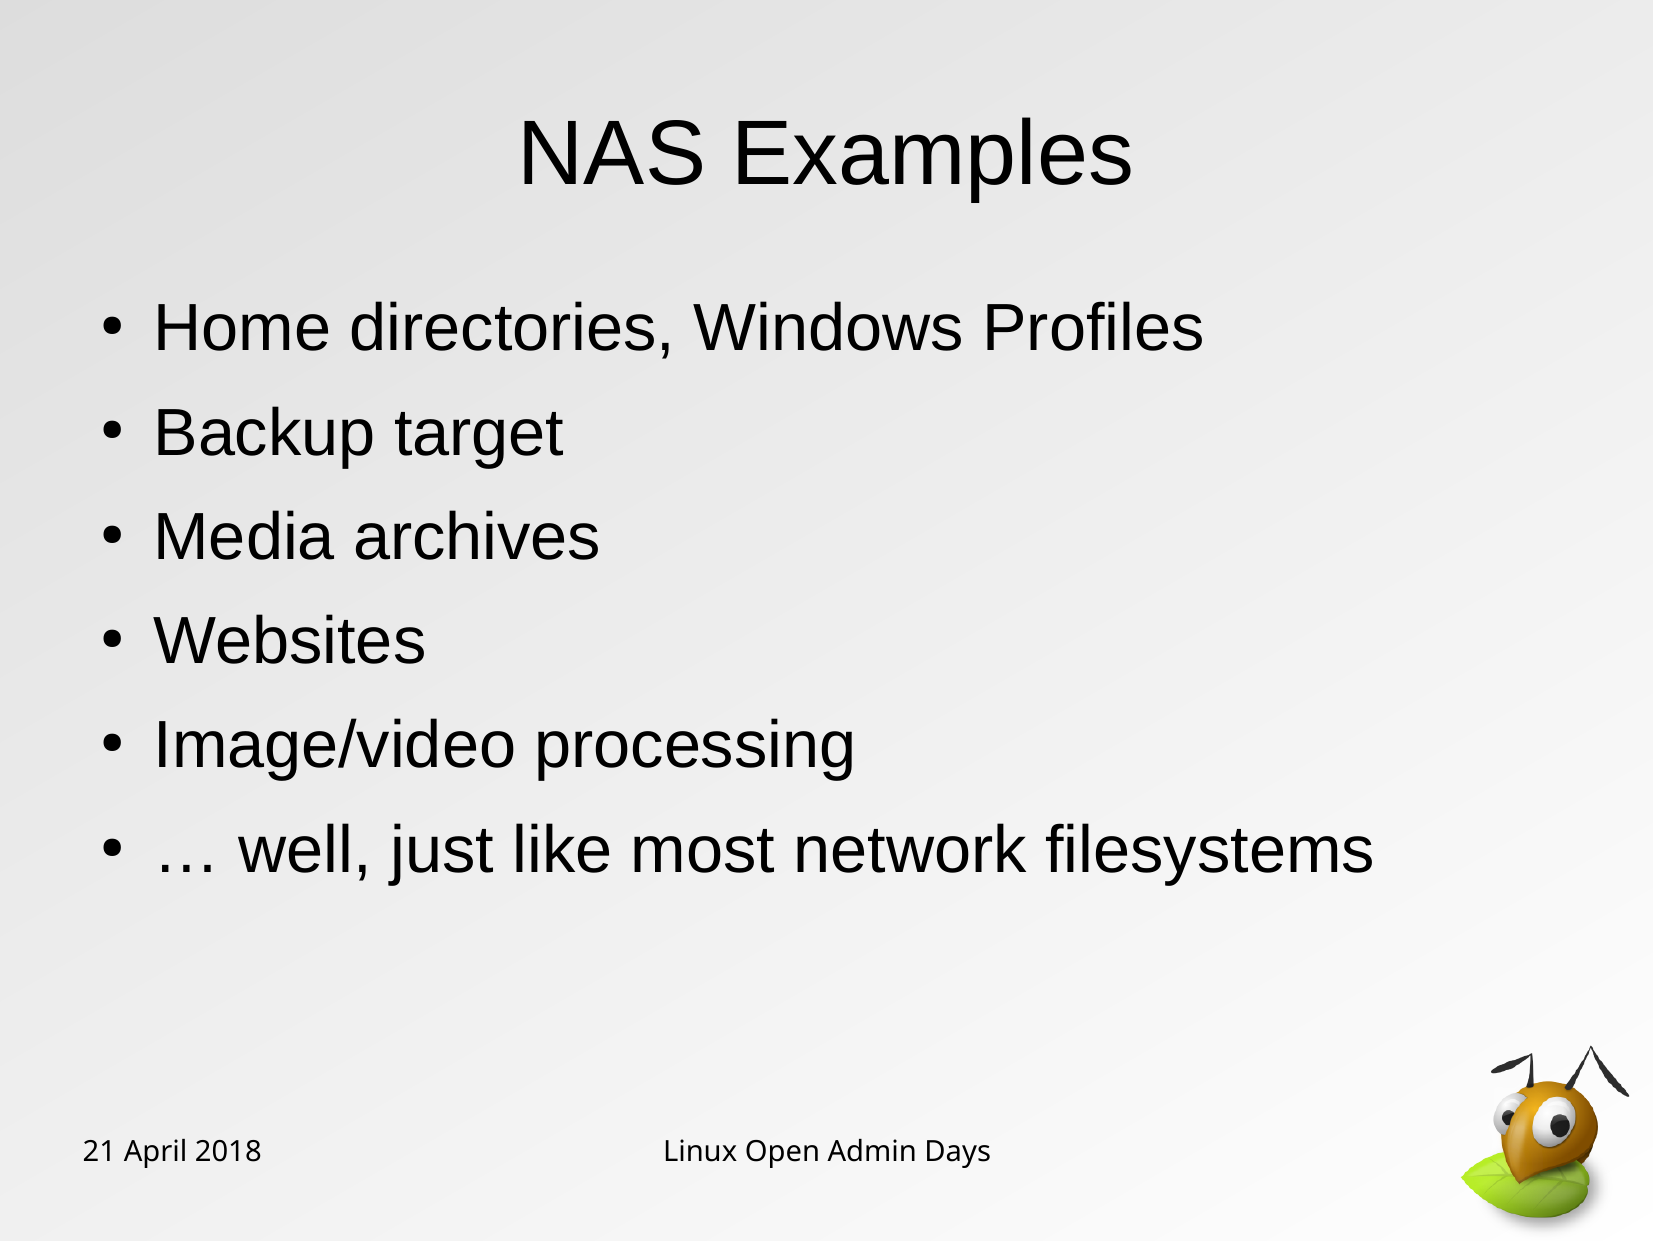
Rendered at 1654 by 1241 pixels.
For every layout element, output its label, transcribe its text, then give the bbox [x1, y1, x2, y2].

title NAS Examples [82, 49, 1571, 257]
list Home directories, Windows Profiles Backup target Media archives Websites Image/video processing … well, just like most network filesystems [82, 290, 1571, 1010]
picture [1432, 1037, 1653, 1241]
